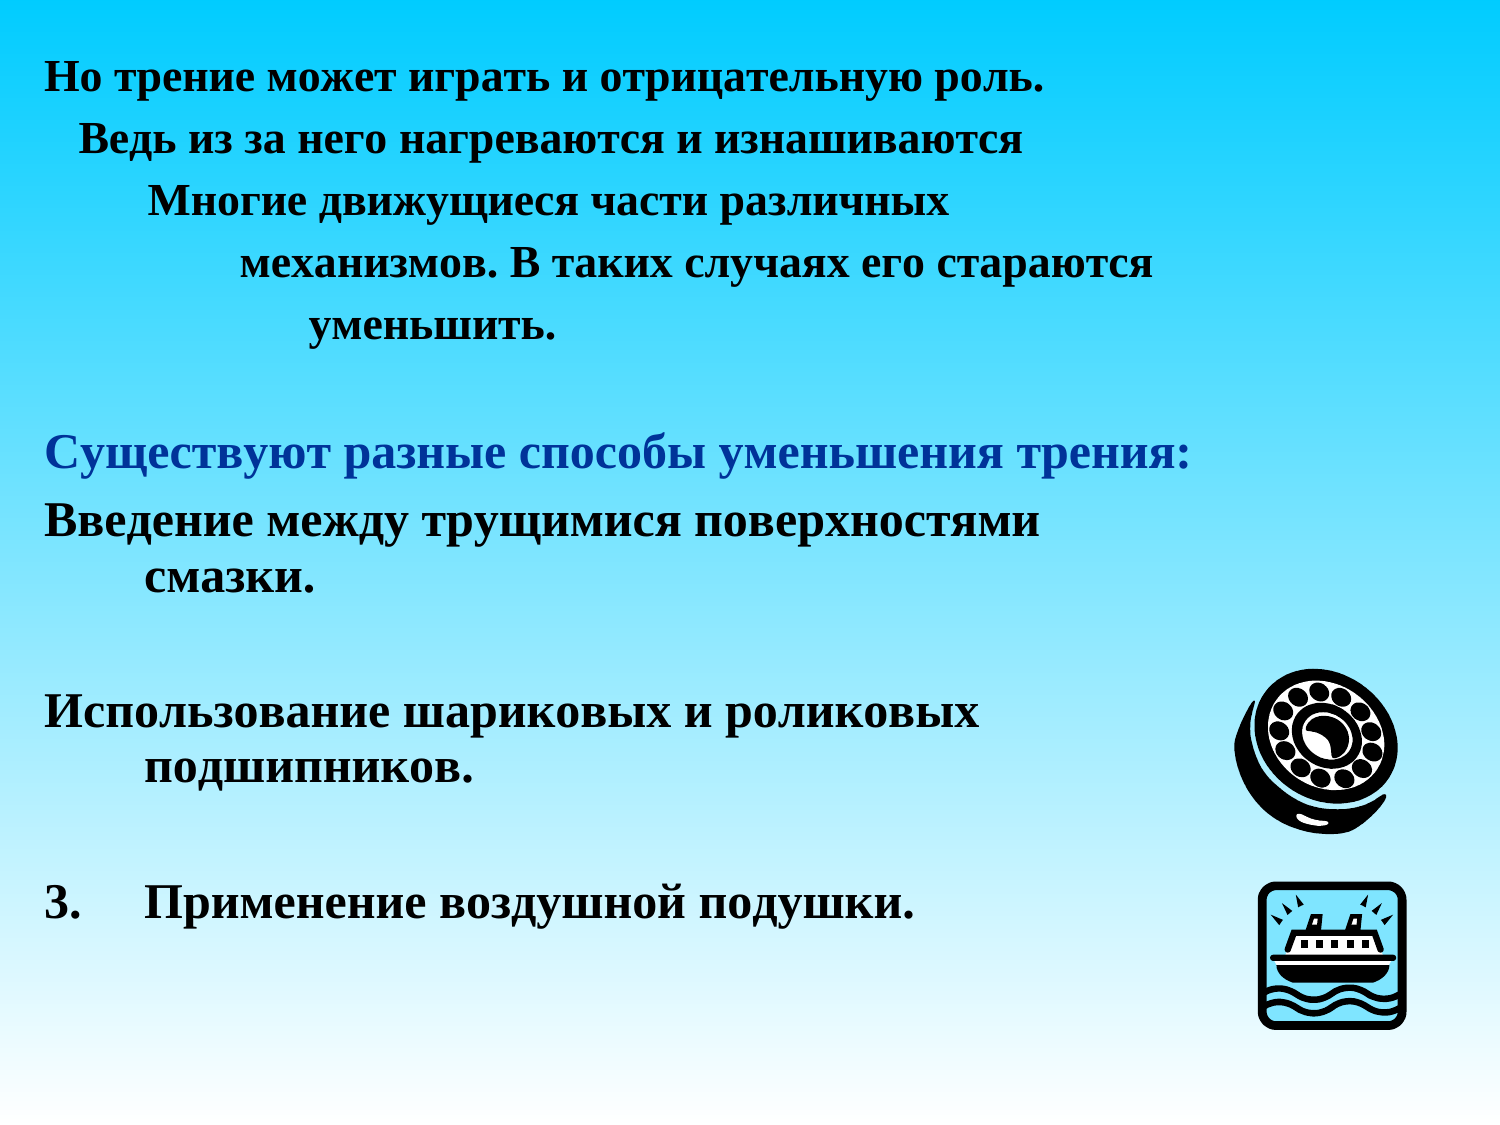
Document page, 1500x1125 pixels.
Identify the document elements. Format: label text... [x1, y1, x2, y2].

picture [1257, 881, 1407, 1030]
picture [1234, 668, 1398, 835]
list Но трение может играть и отрицательную роль. Ведь из за него нагреваются и изнашиваются Многие движущиеся части различных механизмов. В таких случаях его стараются уменьшить. Существуют разные способы уменьшения трения: Введение между трущимися поверхностями смазки. Использование шариковых и роликовых подшипников. 3. Применение воздушной подушки. [29, 42, 1211, 1125]
